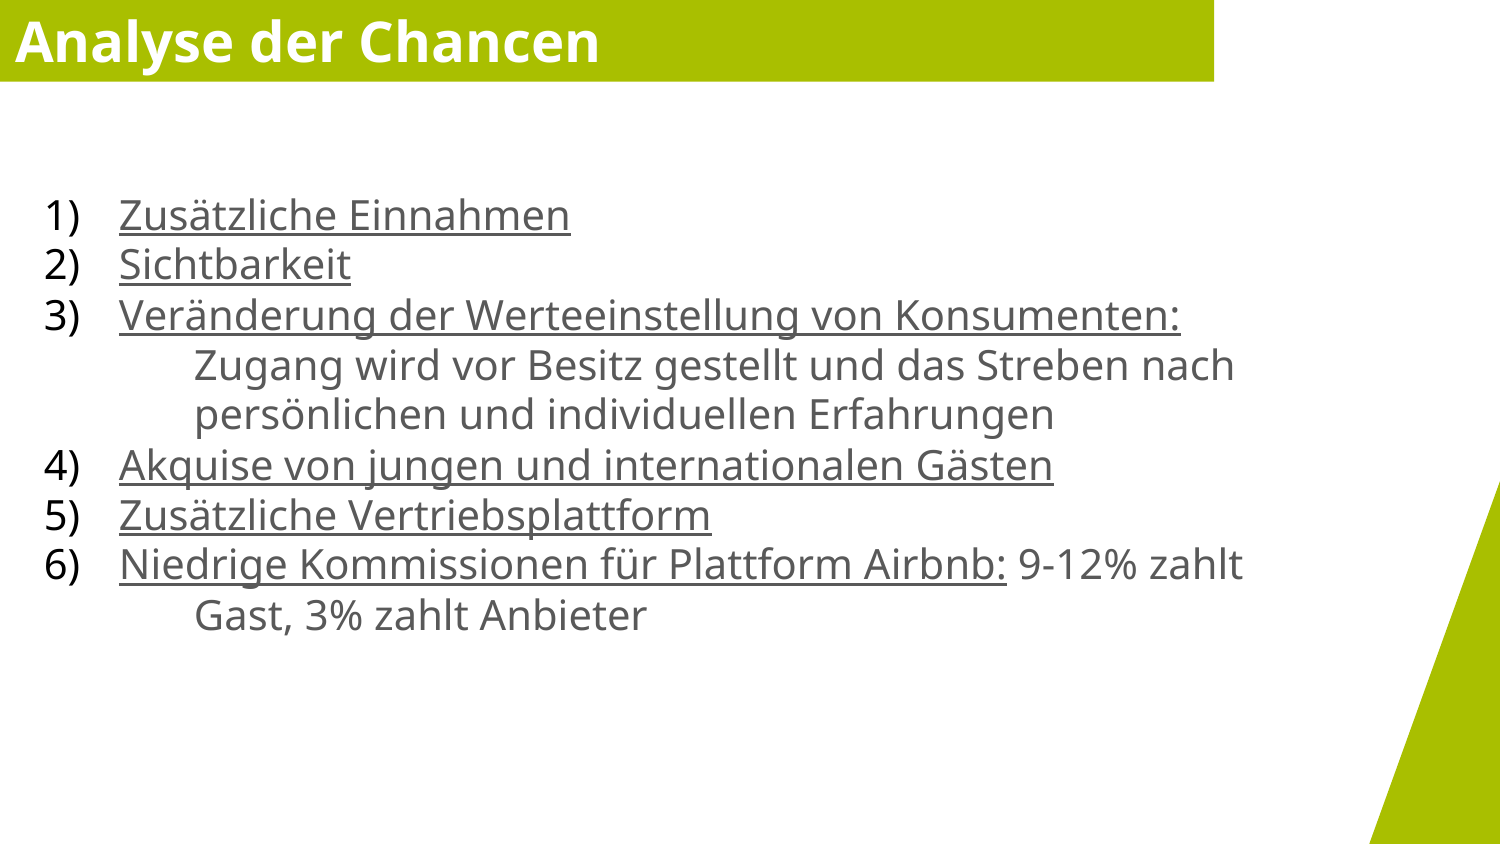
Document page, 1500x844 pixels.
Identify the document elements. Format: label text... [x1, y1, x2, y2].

text_box Analyse der Chancen [0, 0, 1215, 82]
text_box Zusätzliche Einnahmen Sichtbarkeit Veränderung der Werteeinstellung von Konsumenten: Zugang wird vor Besitz gestellt und das Streben nach persönlichen und individuellen Erfahrungen Akquise von jungen und internationalen Gästen Zusätzliche Vertriebsplattform Niedrige Kommissionen für Plattform Airbnb: 9-12% zahlt Gast, 3% zahlt Anbieter [28, 180, 1334, 651]
text_box [1369, 481, 1500, 844]
